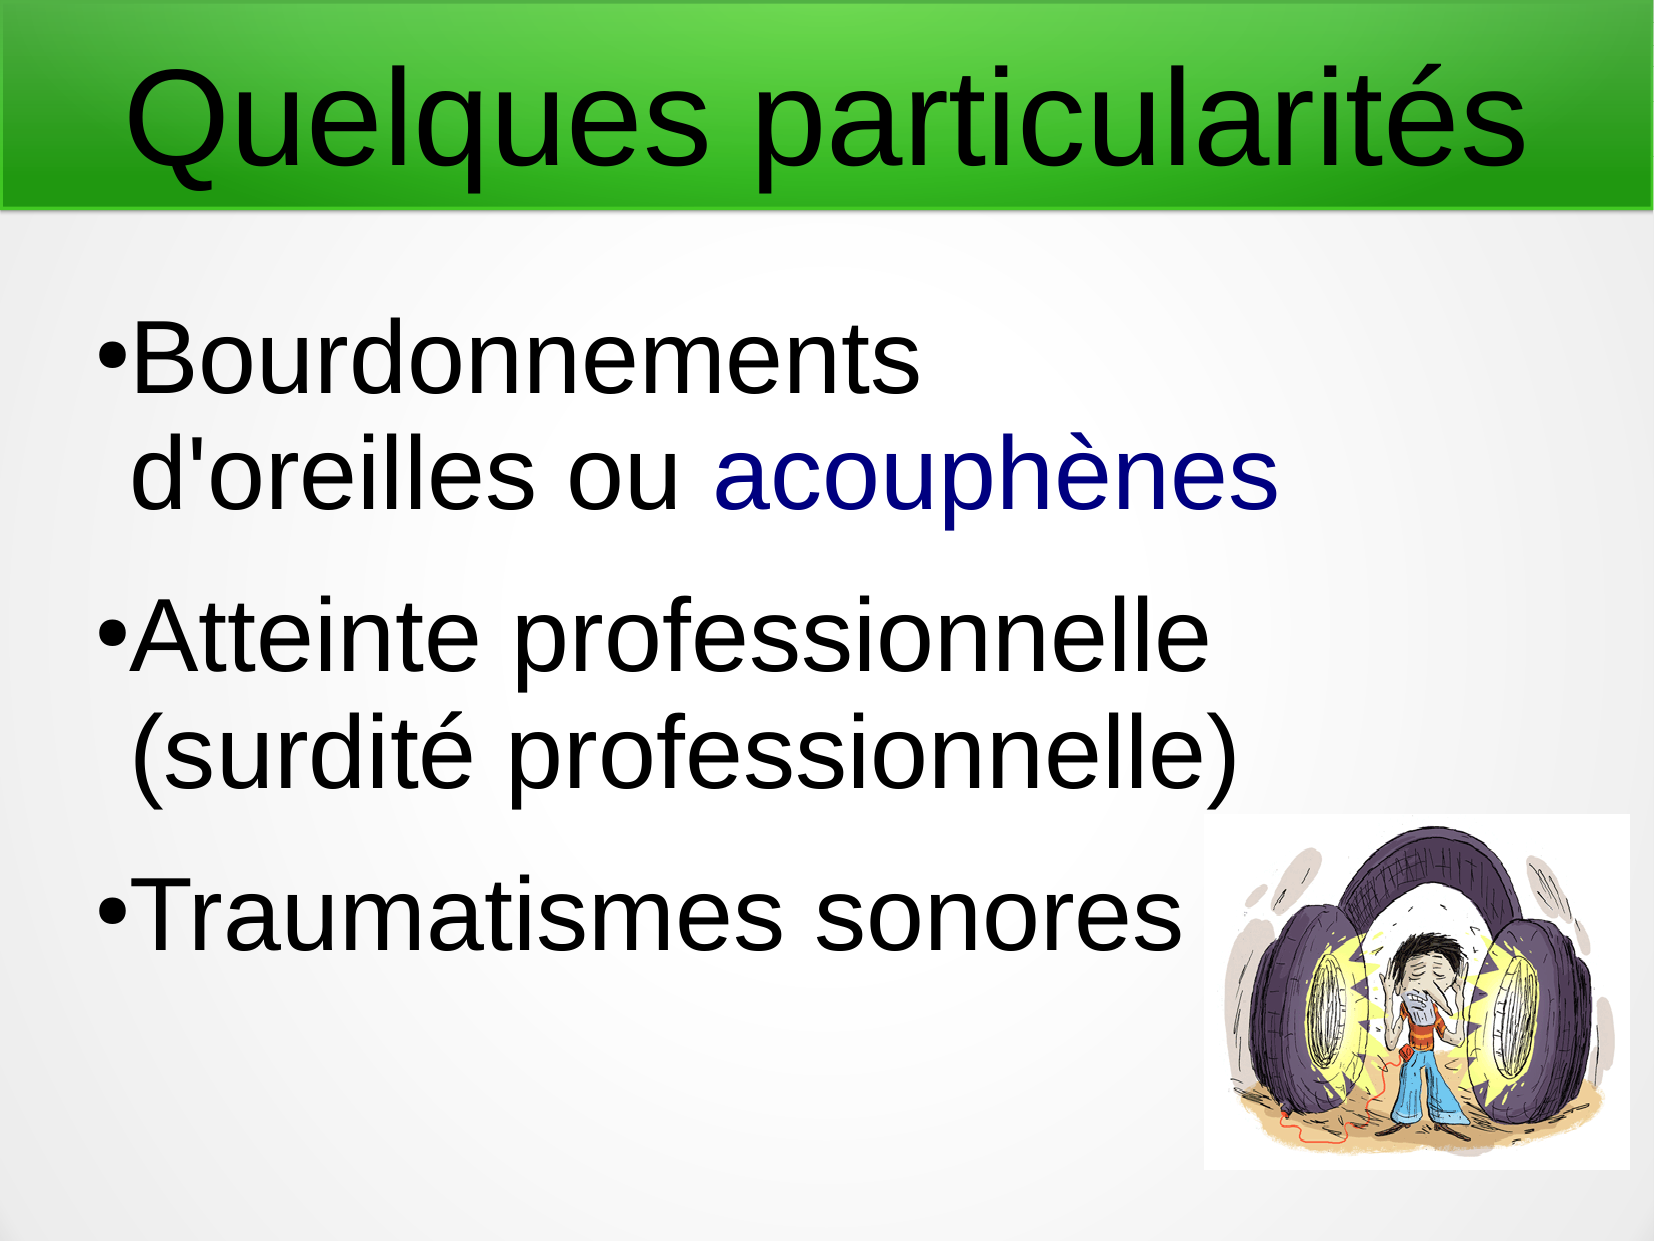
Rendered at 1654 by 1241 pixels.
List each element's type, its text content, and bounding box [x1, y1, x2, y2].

picture [1204, 814, 1630, 1170]
list Bourdonnements d'oreilles ou acouphènes Atteinte professionnelle (surdité professionnelle) Traumatismes sonores [82, 299, 1288, 1019]
title Quelques particularités [82, 41, 1571, 196]
